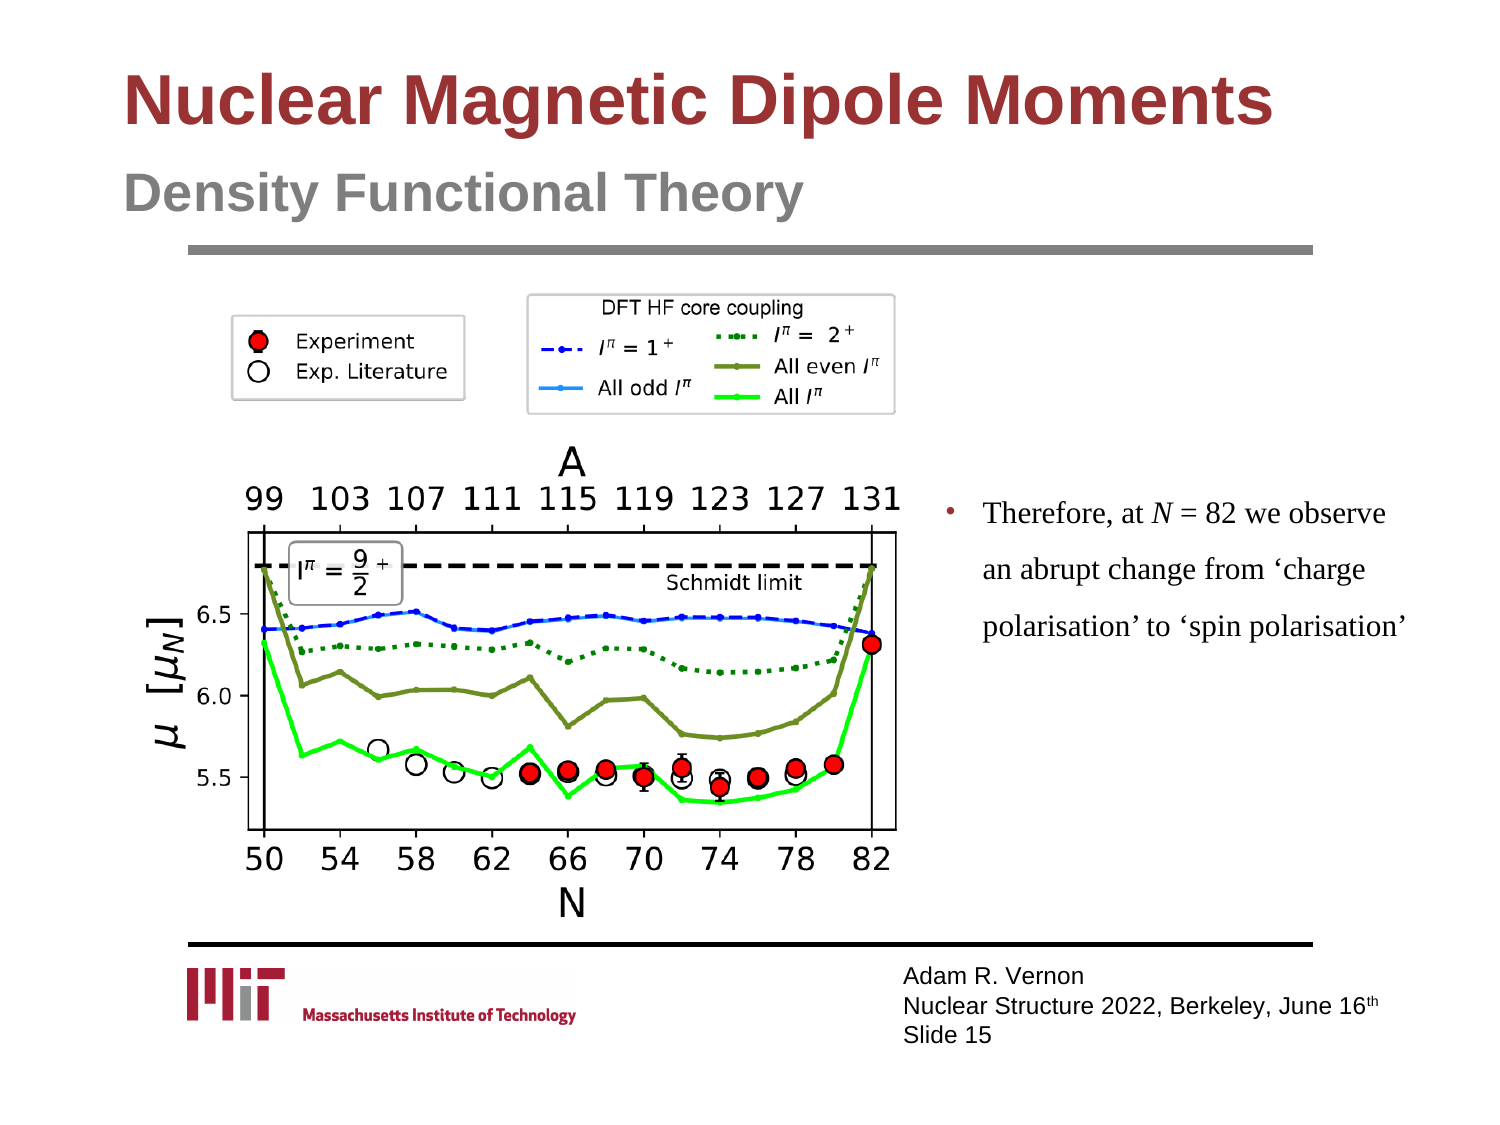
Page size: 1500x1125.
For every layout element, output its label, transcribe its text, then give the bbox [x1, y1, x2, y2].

text_box Adam R. Vernon Nuclear Structure 2022, Berkeley, June 16th Slide 15 [888, 952, 1416, 1077]
picture [187, 968, 576, 1025]
list Therefore, at N = 82 we observe an abrupt change from ‘charge polarisation’ to ‘spin polarisation’ [946, 380, 1429, 783]
title Nuclear Magnetic Dipole Moments Density Functional Theory [108, 6, 1418, 272]
picture [114, 270, 946, 939]
